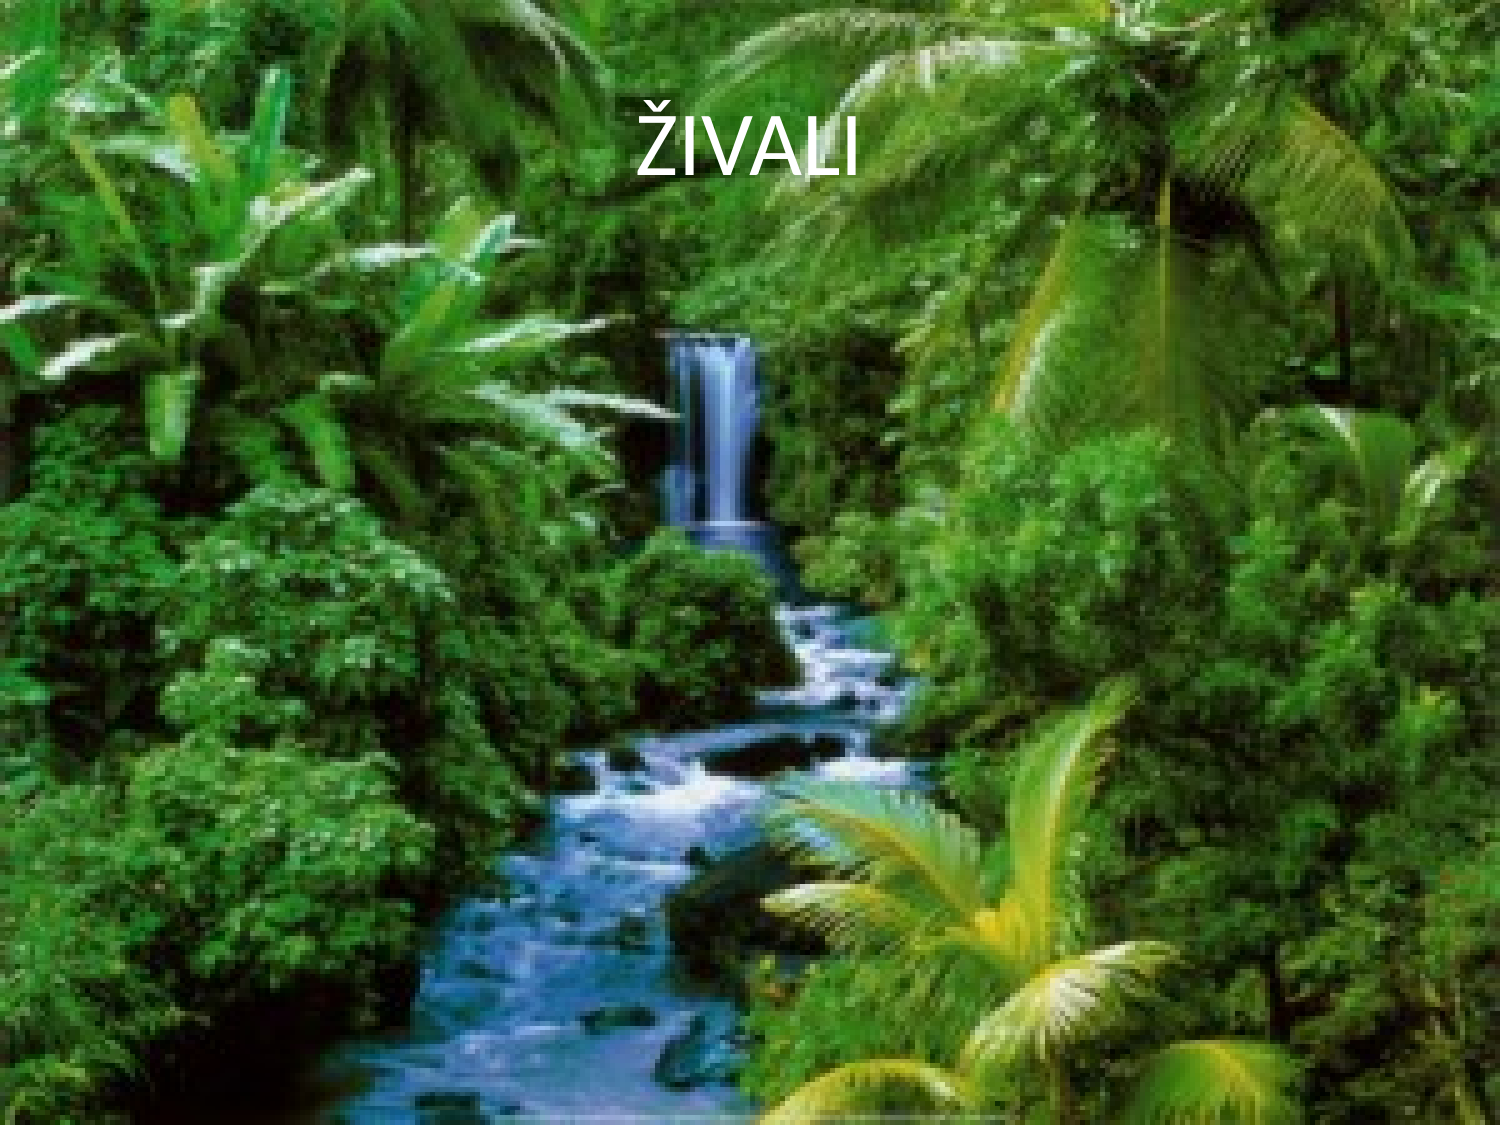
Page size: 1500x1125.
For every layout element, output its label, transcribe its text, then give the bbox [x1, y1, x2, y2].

picture [0, 0, 1500, 1125]
title ŽIVALI [75, 45, 1425, 233]
